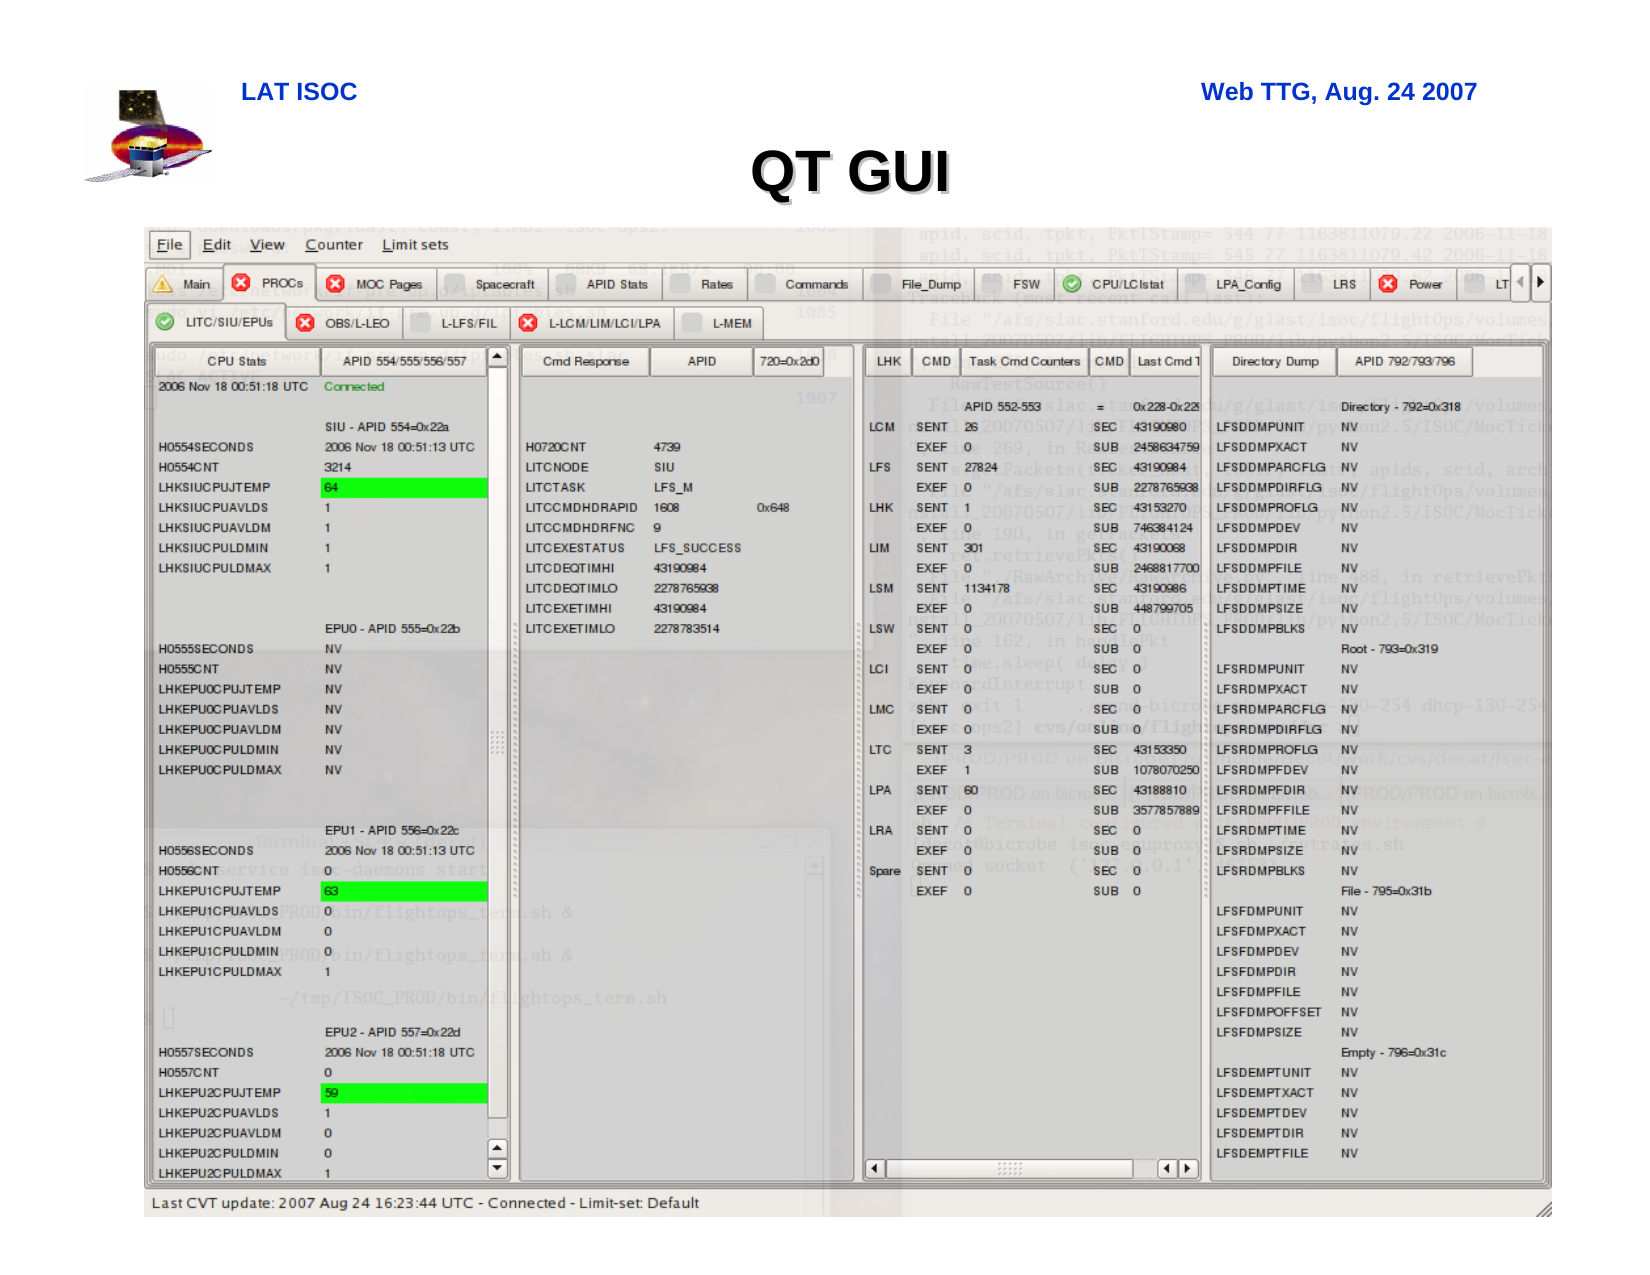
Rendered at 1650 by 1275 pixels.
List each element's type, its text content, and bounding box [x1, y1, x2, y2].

title QT GUI [227, 123, 1474, 220]
picture [82, 86, 215, 185]
picture [144, 227, 1552, 1217]
